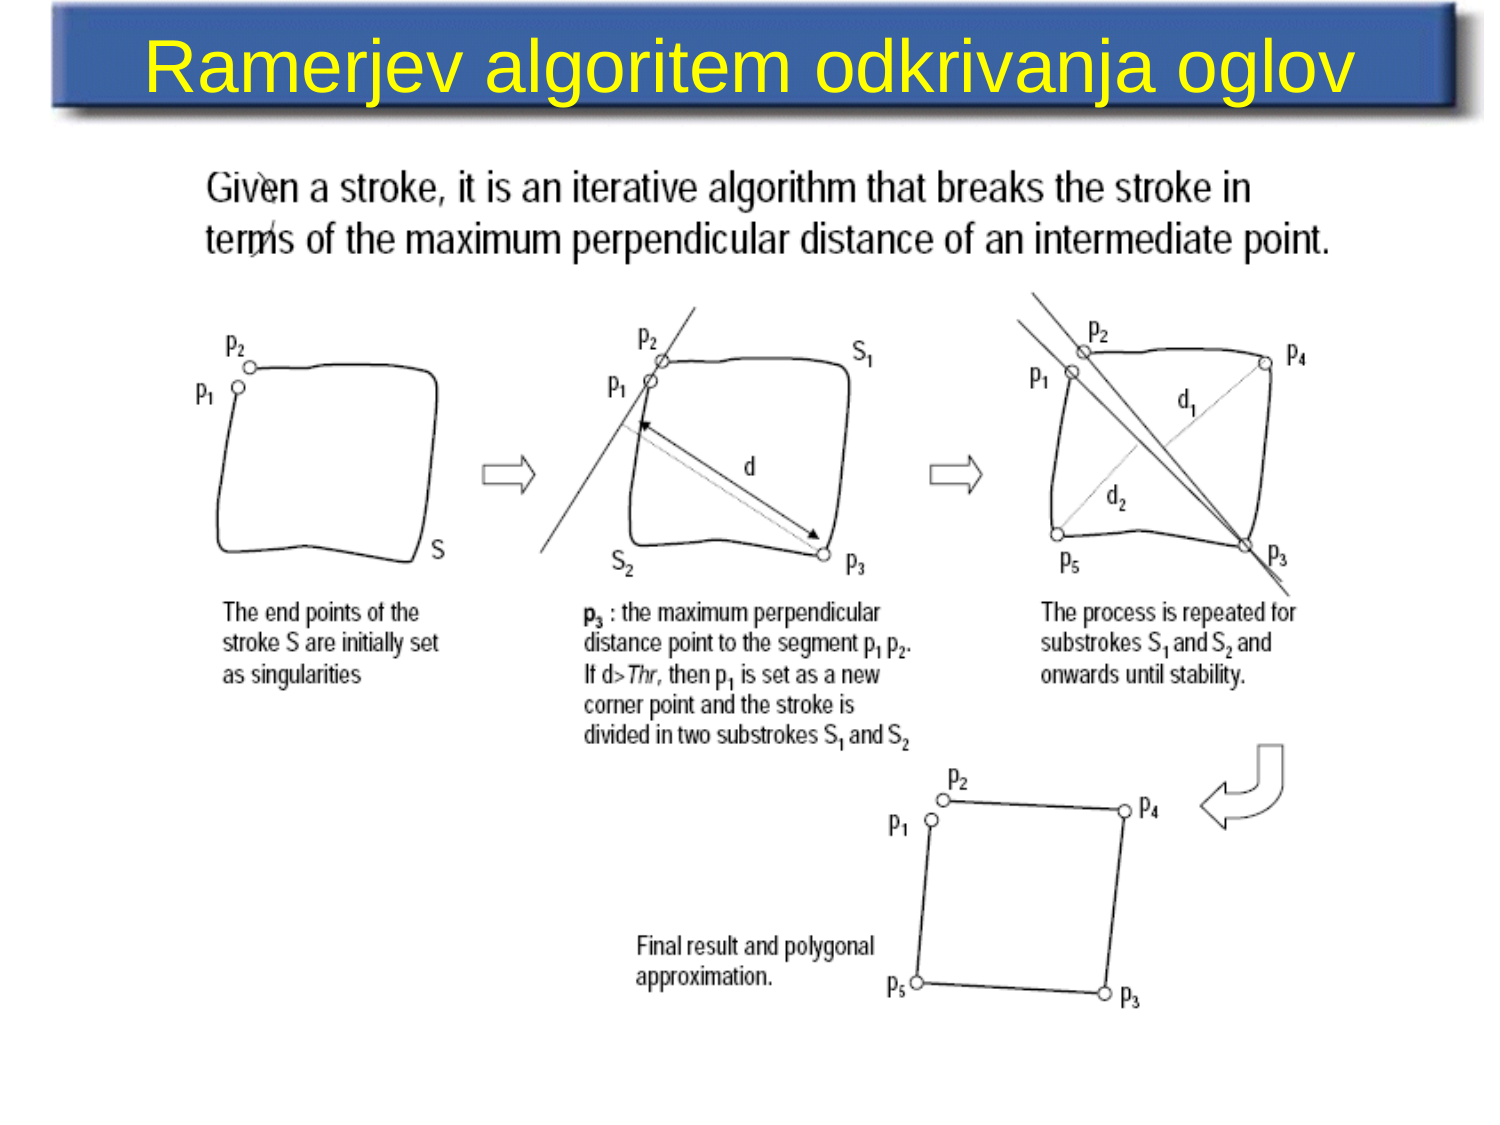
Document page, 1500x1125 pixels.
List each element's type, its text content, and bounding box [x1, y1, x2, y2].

picture [196, 167, 1424, 1044]
title Ramerjev algoritem odkrivanja oglov [75, 0, 1426, 126]
picture [50, 0, 1484, 127]
